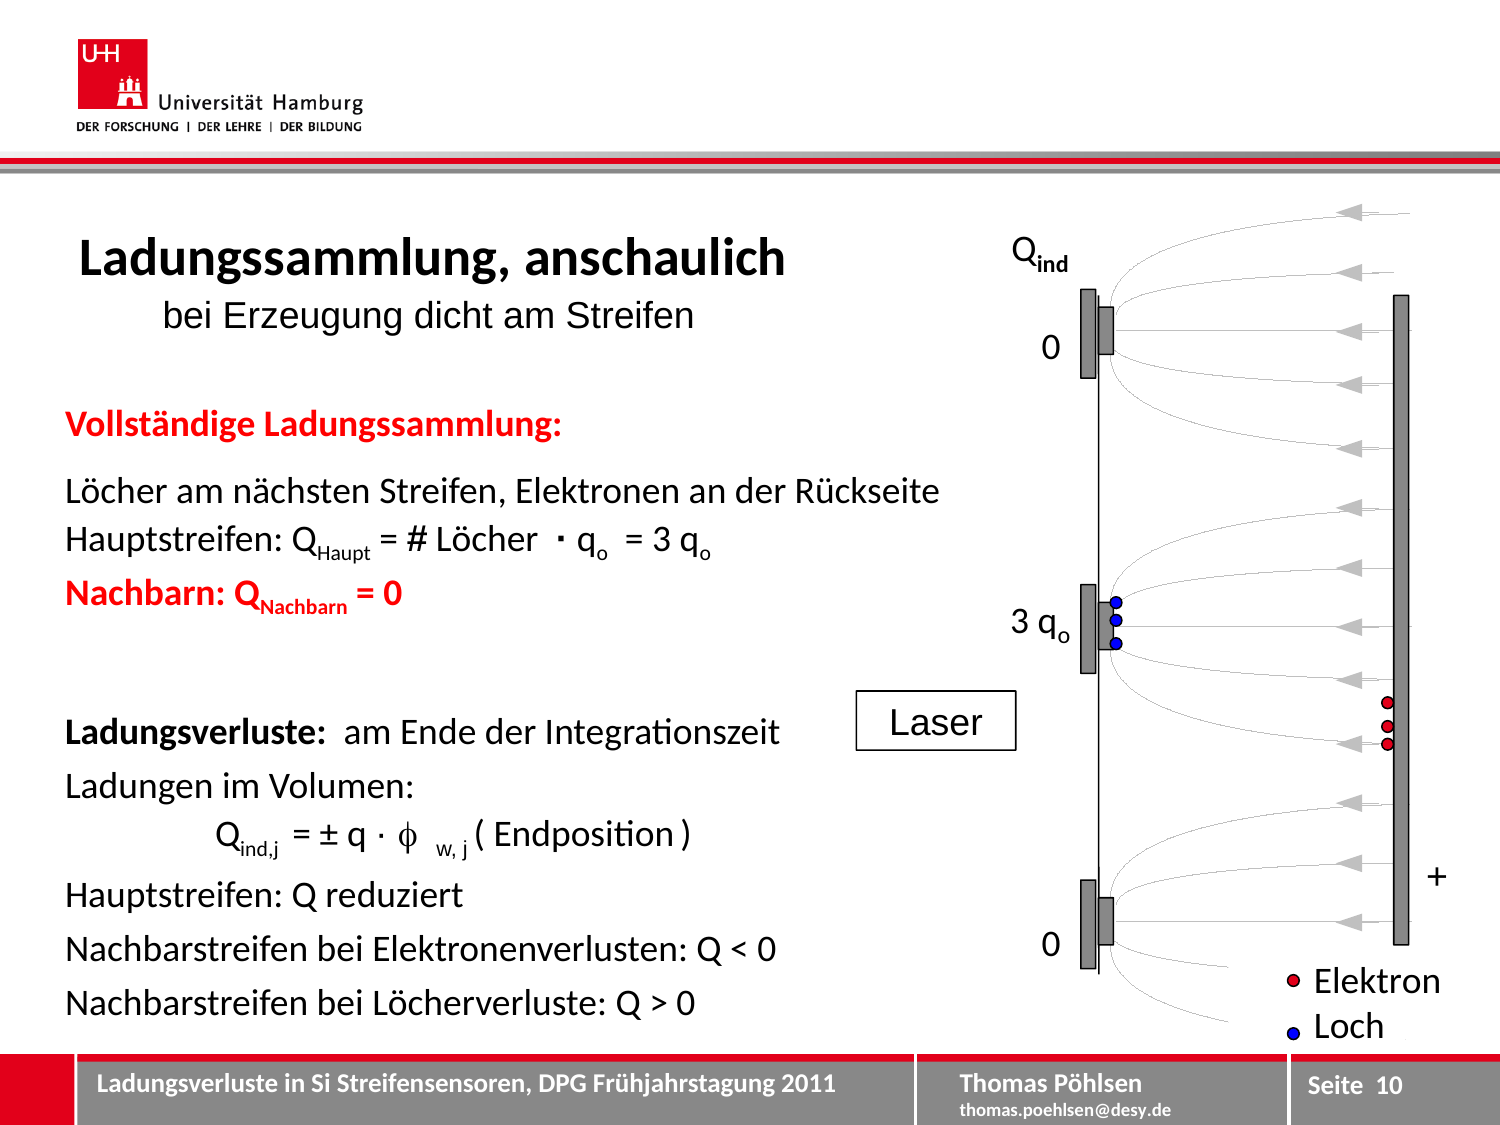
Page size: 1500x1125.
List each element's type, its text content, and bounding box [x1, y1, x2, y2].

text_box Elektron Loch [1299, 948, 1500, 1054]
text_box Vollständige Ladungssammlung: Löcher am nächsten Streifen, Elektronen an der Rückseite Hauptstreifen: QHaupt = # Löcher · qo = 3 qo Nachbarn: QNachbarn = 0 Ladungsverluste: am Ende der Integrationszeit Ladungen im Volumen: Qind,j = ± q · w, j ( Endposition ) Hauptstreifen: Q reduziert Nachbarstreifen bei Elektronenverlusten: Q < 0 Nachbarstreifen bei Löcherverluste: Q > 0 [64, 319, 975, 1027]
text_box + [1411, 844, 1495, 905]
picture [0, 0, 1500, 174]
text_box [1098, 307, 1114, 355]
text_box bei Erzeugung dicht am Streifen [147, 283, 710, 344]
text_box Qind 0 3 qo 0 [992, 212, 1111, 972]
text_box Laser [856, 691, 1016, 751]
text_box [1080, 880, 1096, 969]
title Ladungssammlung, anschaulich [64, 193, 1436, 315]
text_box [1080, 289, 1096, 379]
text_box [1098, 897, 1114, 945]
text_box [1381, 295, 1409, 945]
text_box [1080, 584, 1096, 674]
text_box [1098, 596, 1122, 650]
text_box [1228, 962, 1300, 1052]
